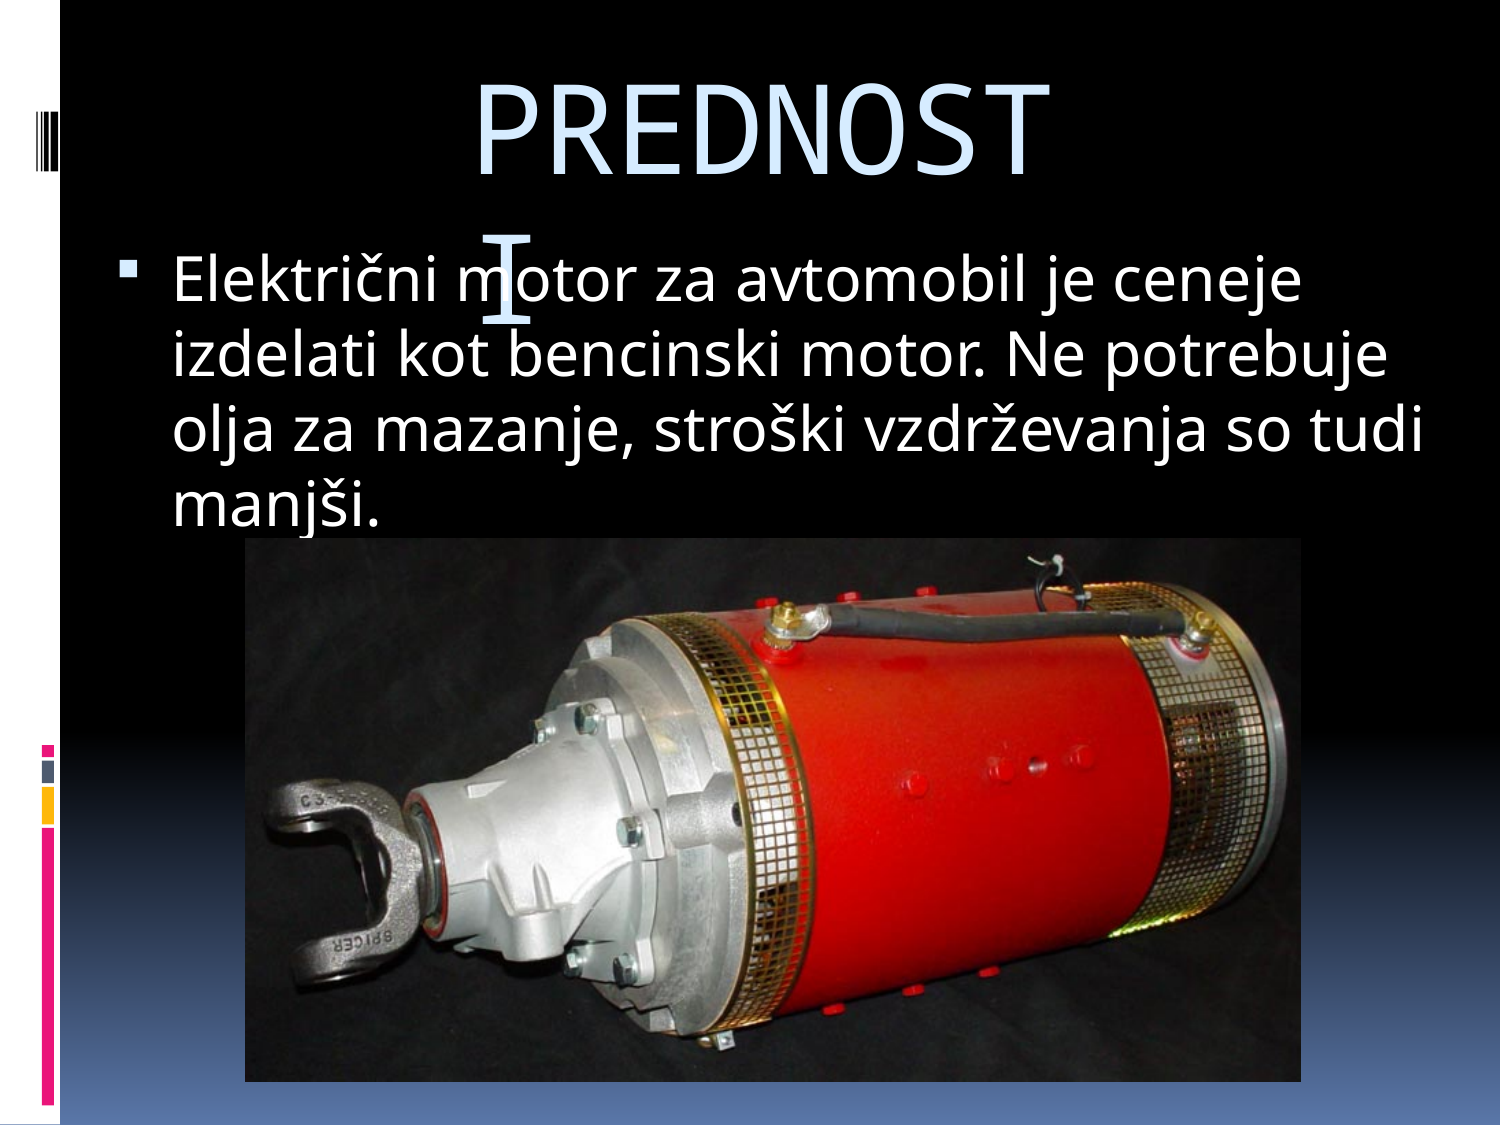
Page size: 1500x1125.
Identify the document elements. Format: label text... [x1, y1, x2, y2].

picture [245, 538, 1301, 1083]
title PREDNOSTI [454, 42, 1117, 193]
list Električni motor za avtomobil je ceneje izdelati kot bencinski motor. Ne potrebuje olja za mazanje, stroški vzdrževanja so tudi manjši. [88, 231, 1471, 1094]
